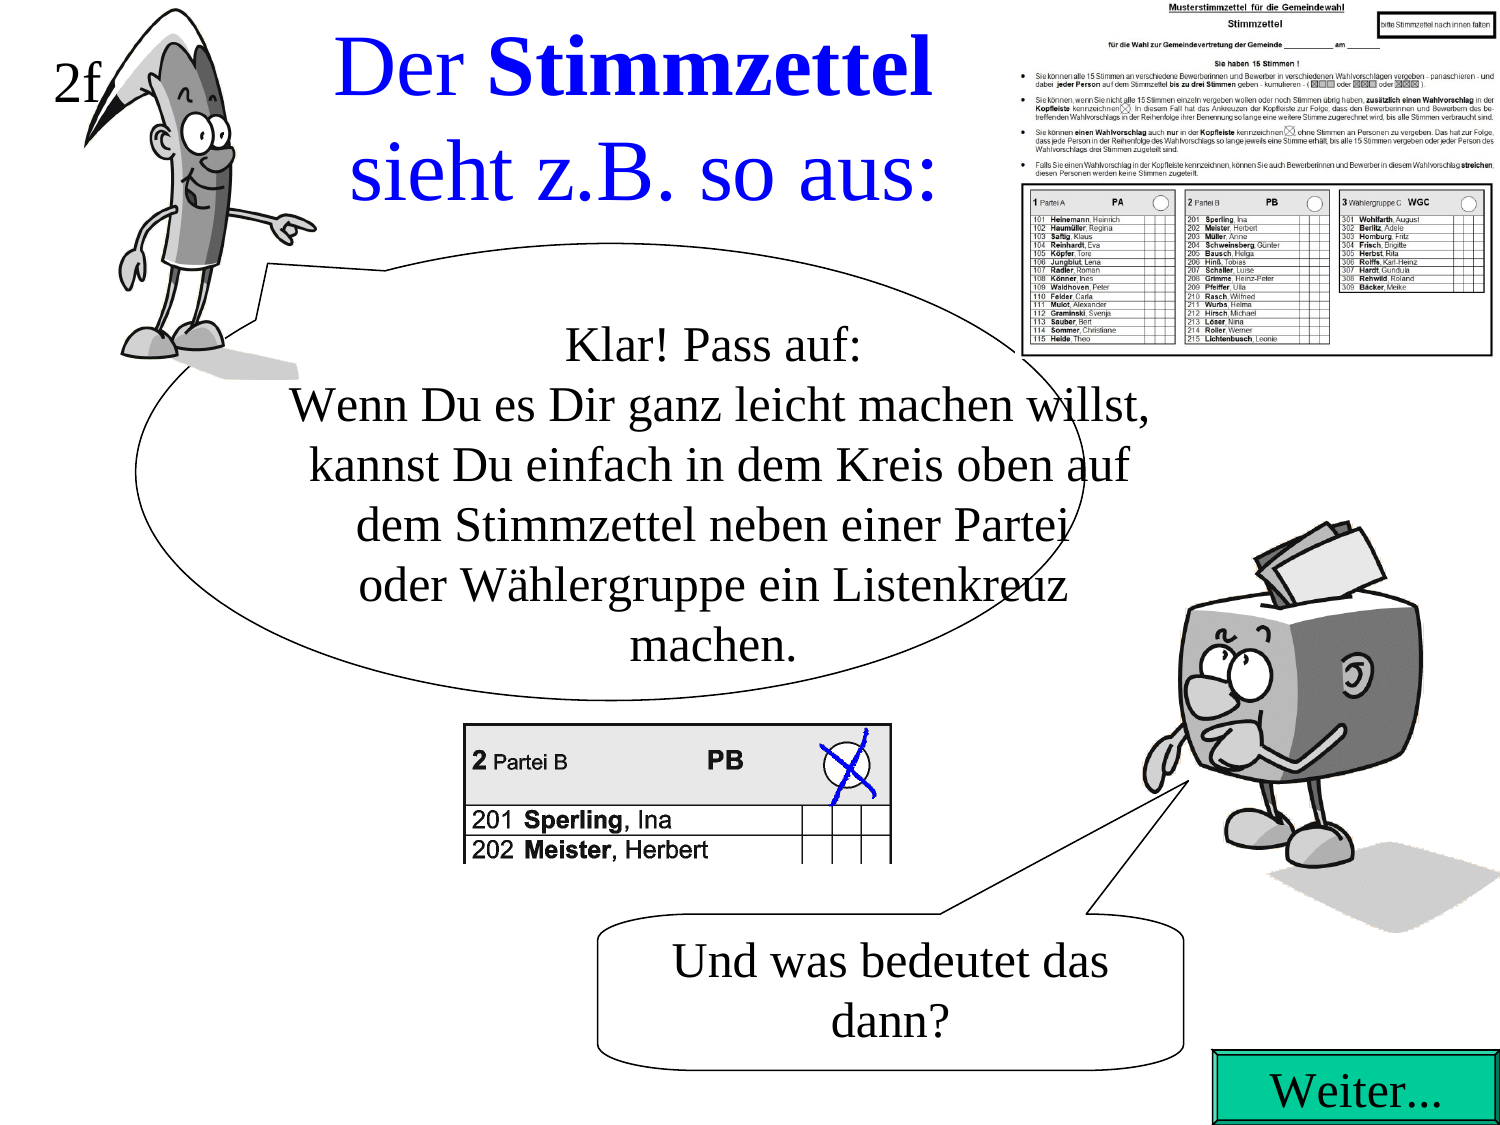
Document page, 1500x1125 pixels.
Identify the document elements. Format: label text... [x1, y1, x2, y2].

text_box Und was bedeutet das dann? [597, 813, 1184, 1071]
picture [463, 723, 892, 864]
picture [79, 0, 324, 380]
text_box 2f [38, 36, 79, 138]
picture [1127, 513, 1500, 933]
text_box Der Stimmzettel sieht z.B. so aus: [324, 0, 985, 226]
text_box Weiter... [1218, 1055, 1495, 1120]
text_box Klar! Pass auf: Wenn Du es Dir ganz leicht machen willst, kannst Du einfach in dem Kreis oben auf dem Stimmzettel neben einer Partei oder Wählergruppe ein Listenkreuz machen. [135, 243, 1085, 701]
picture [1015, 0, 1498, 359]
